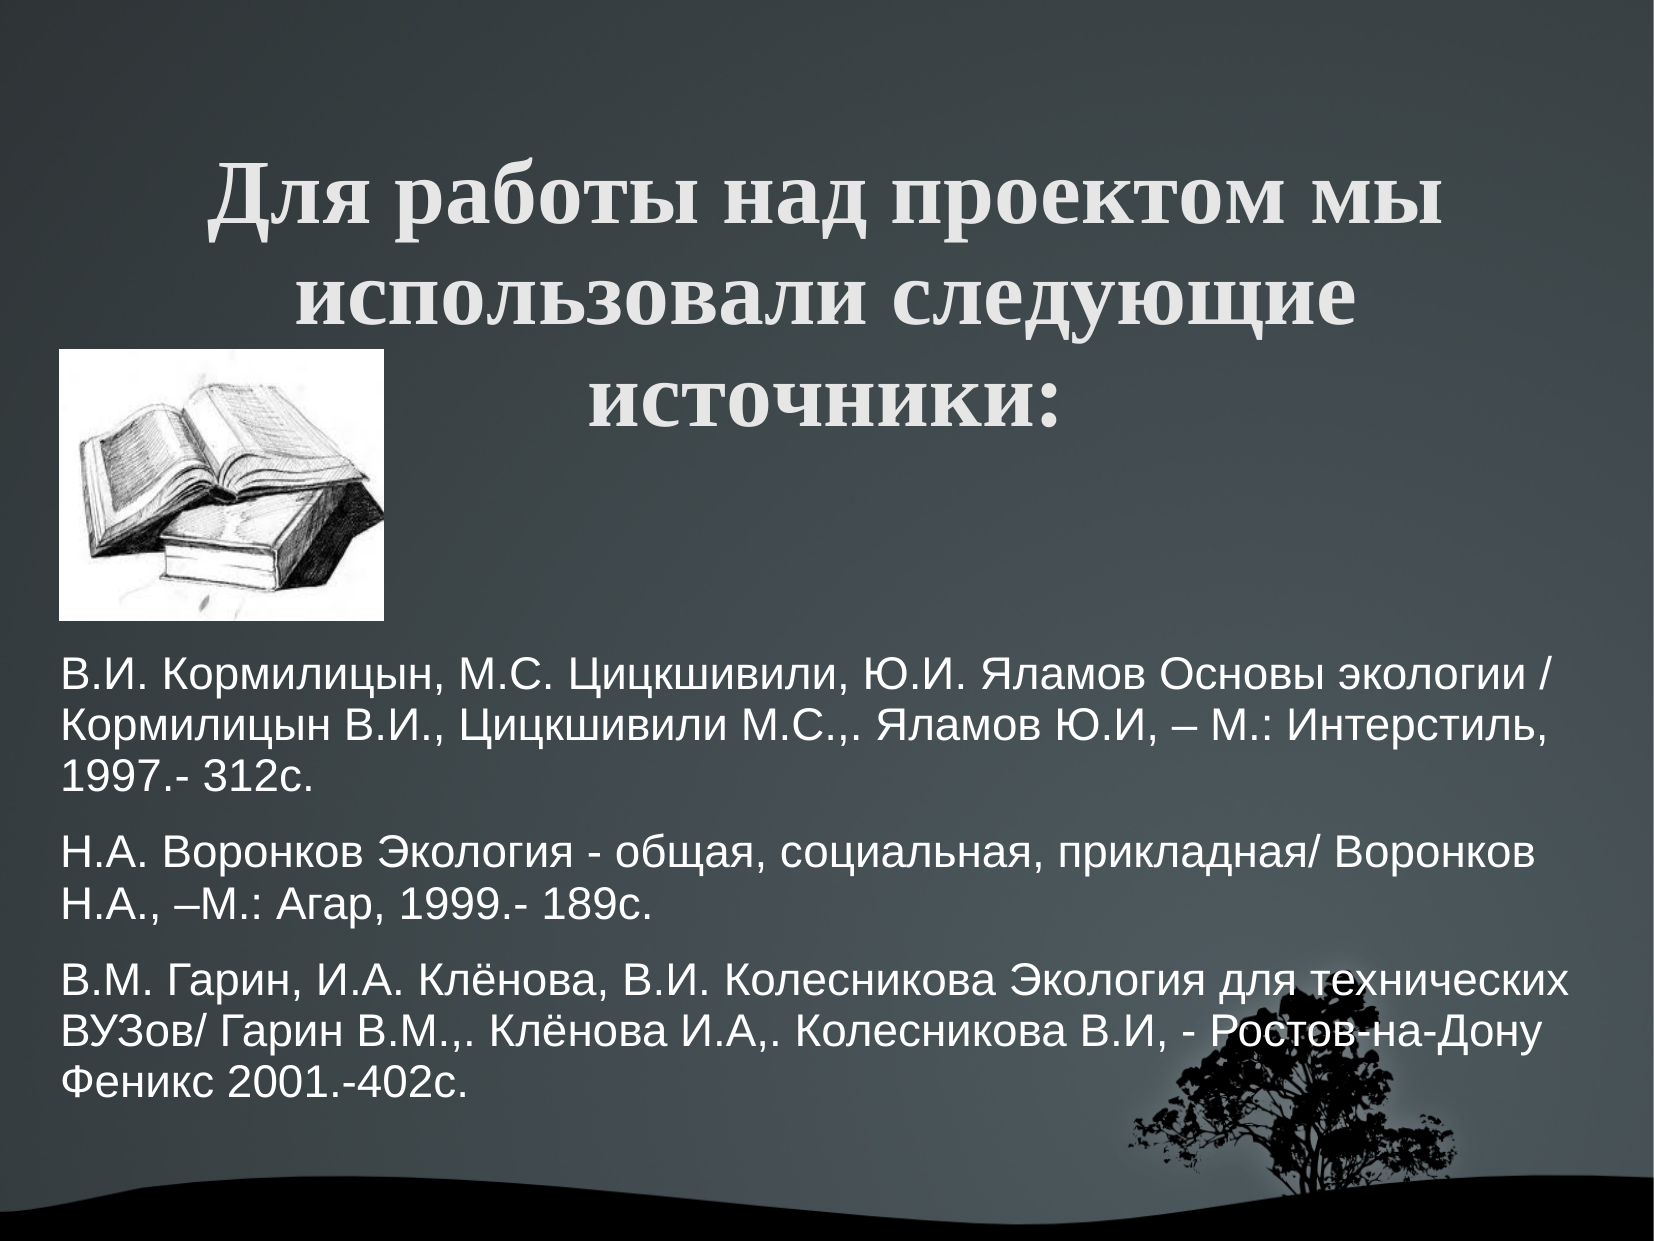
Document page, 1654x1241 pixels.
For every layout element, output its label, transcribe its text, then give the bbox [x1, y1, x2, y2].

title Для работы над проектом мы использовали следующие источники: [82, 95, 1571, 590]
text_box В.И. Кормилицын, М.С. Цицкшивили, Ю.И. Яламов Основы экологии / Кормилицын В.И., Цицкшивили М.С.,. Яламов Ю.И, – М.: Интерстиль, 1997.- 312с. Н.А. Воронков Экология - общая, социальная, прикладная/ Воронков Н.А., –М.: Агар, 1999.- 189с. В.М. Гарин, И.А. Клёнова, В.И. Колесникова Экология для технических ВУЗов/ Гарин В.М.,. Клёнова И.А,. Колесникова В.И, - Ростов-на-Дону Феникс 2001.-402с. [45, 590, 1625, 1241]
picture [0, 0, 1654, 1241]
